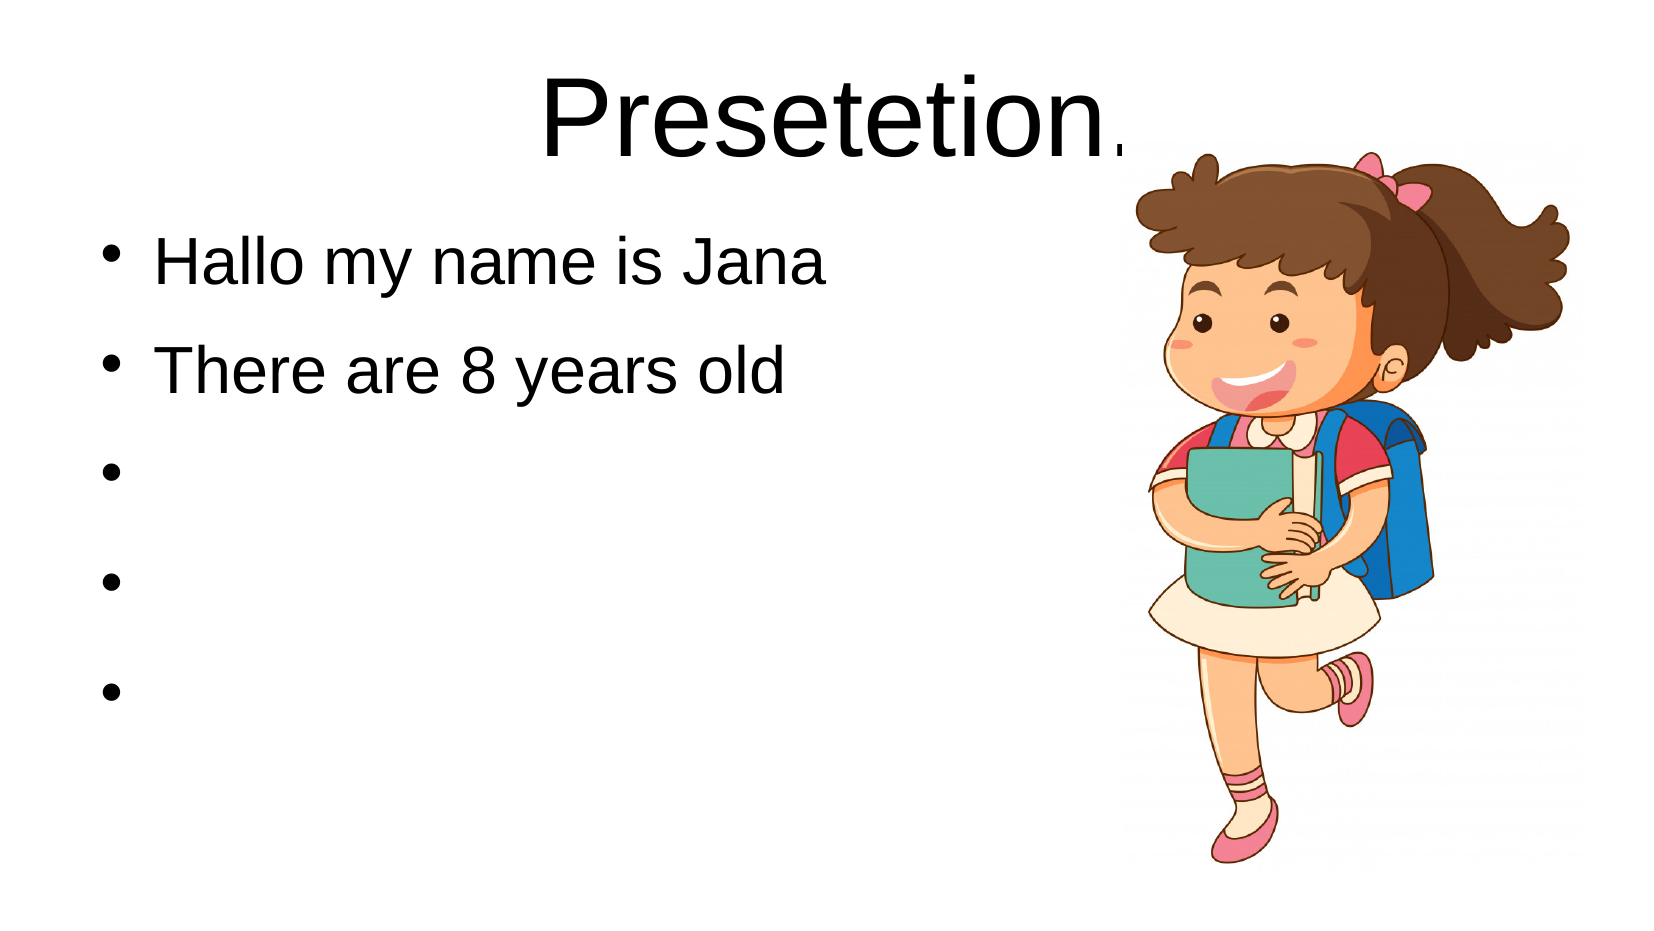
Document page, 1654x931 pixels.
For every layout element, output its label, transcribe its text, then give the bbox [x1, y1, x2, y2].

text_box Hallo my name is Jana There are 8 years old [82, 217, 1122, 757]
picture [1122, 141, 1583, 875]
text_box Presetetion. [94, 33, 1583, 189]
